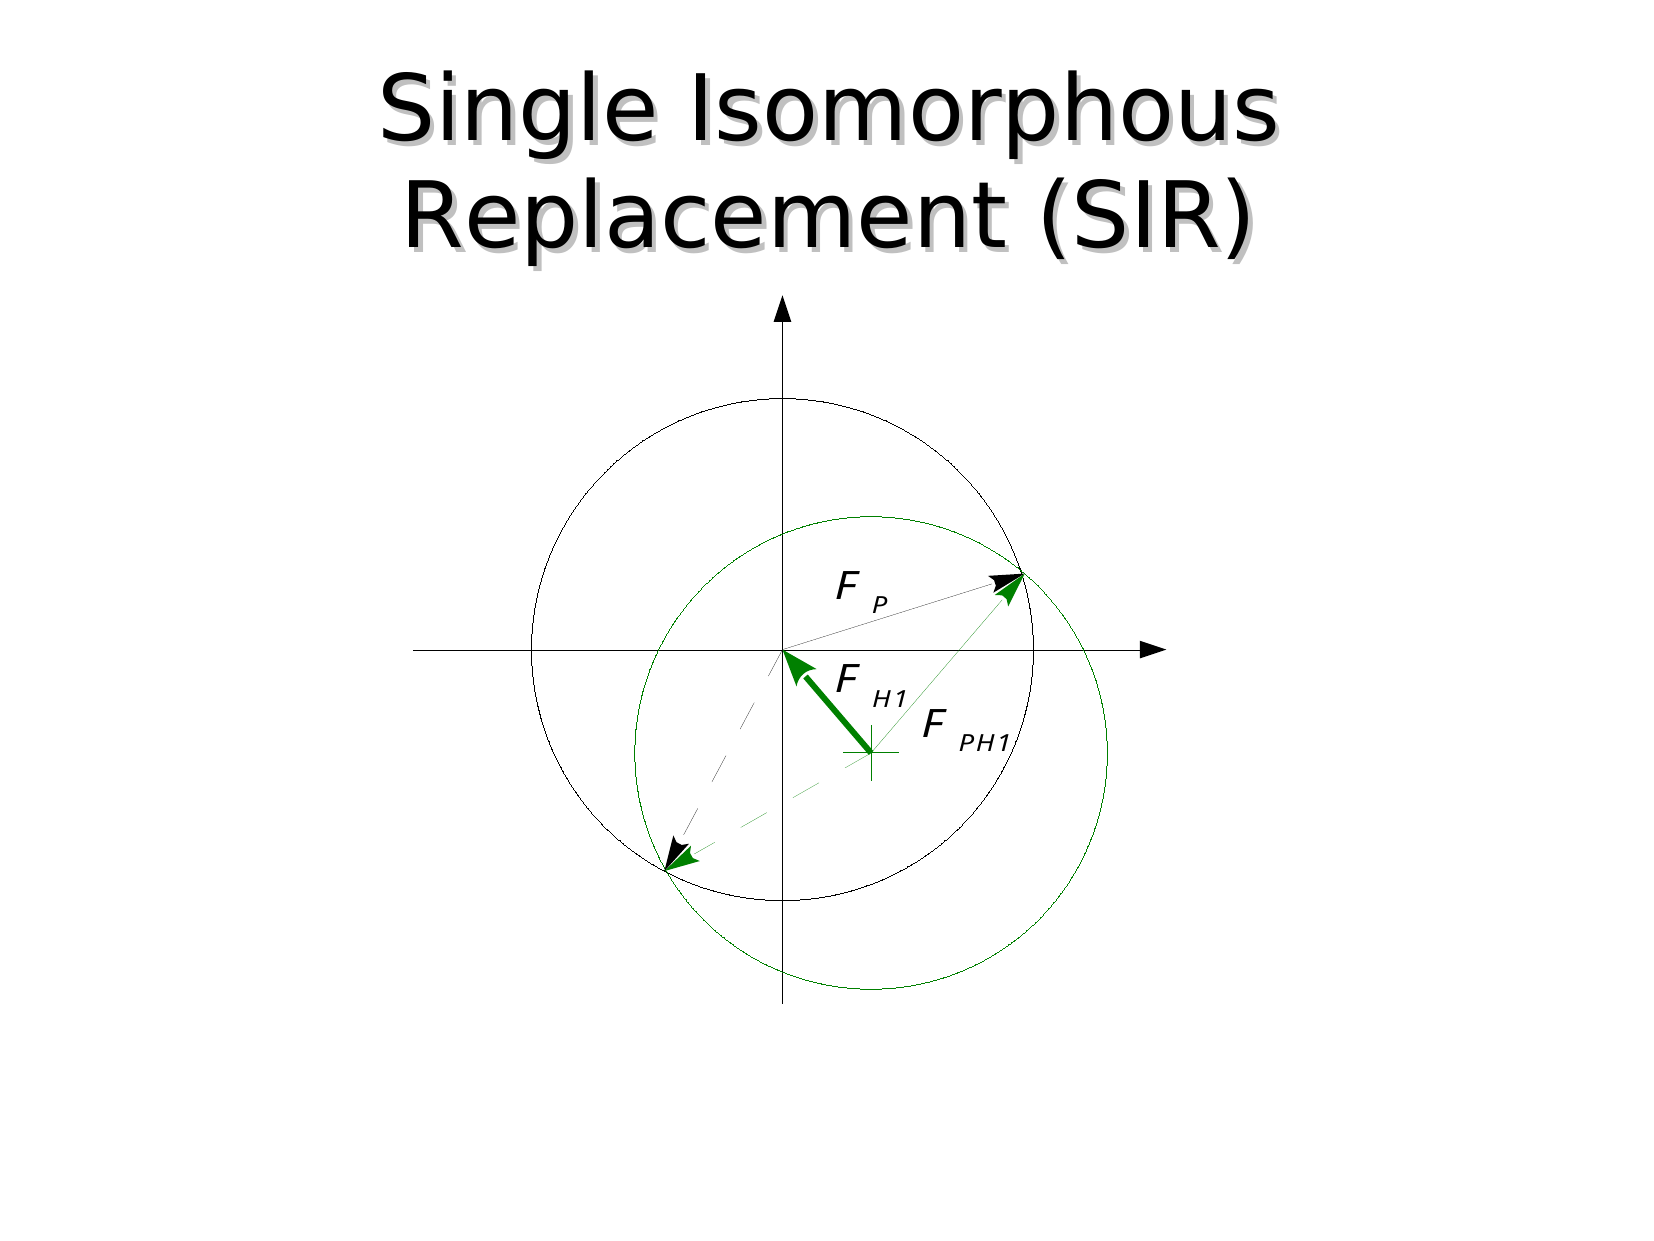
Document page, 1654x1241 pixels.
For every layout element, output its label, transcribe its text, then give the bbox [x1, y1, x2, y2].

title Single Isomorphous Replacement (SIR) [123, 55, 1536, 270]
chart [826, 555, 894, 621]
chart [826, 649, 1019, 759]
